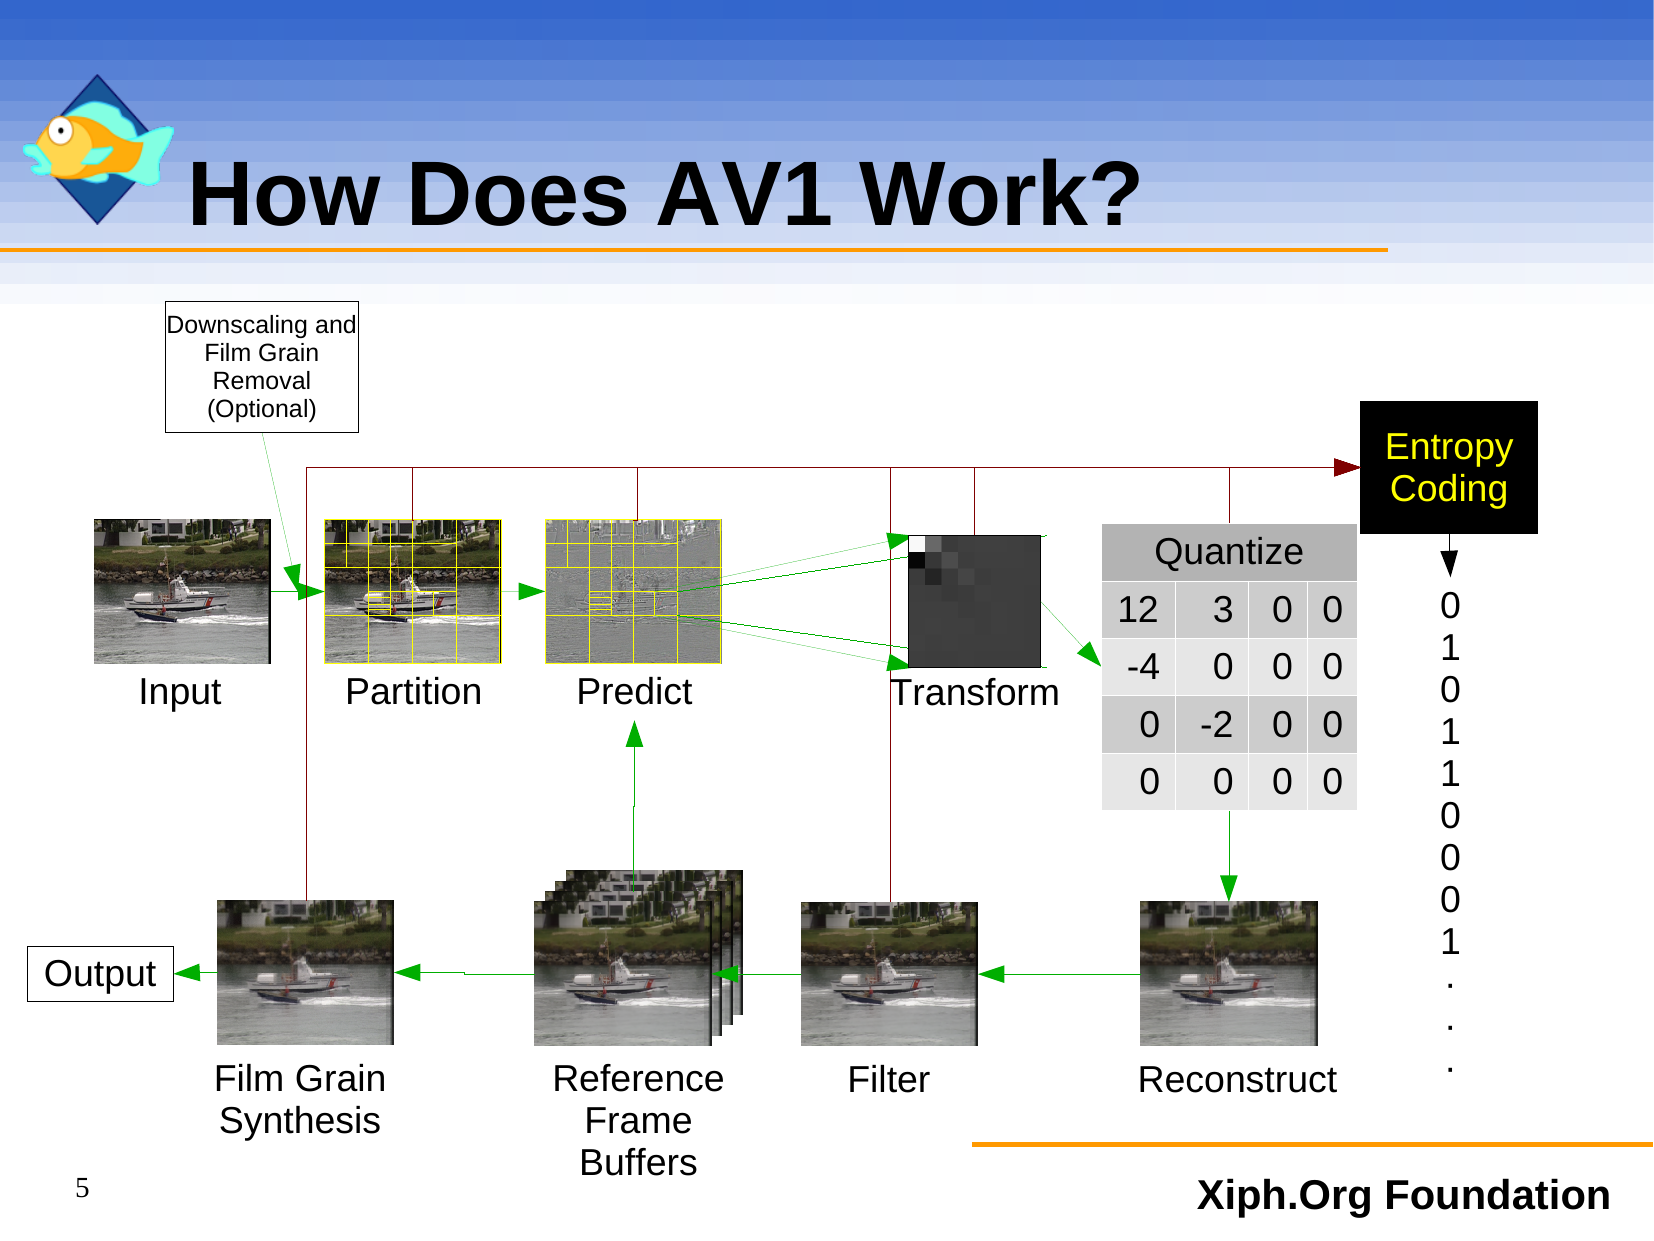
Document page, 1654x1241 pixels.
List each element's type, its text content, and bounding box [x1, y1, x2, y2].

table_cell 12 [1102, 582, 1175, 638]
table_cell -4 [1102, 639, 1175, 695]
text_box Downscaling and Film Grain Removal (Optional) [165, 301, 359, 433]
table_cell 0 [1102, 754, 1175, 810]
text_box Predict [548, 664, 721, 721]
table_cell 3 [1176, 582, 1248, 638]
title How Does AV1 Work? [187, 37, 1571, 245]
text_box Partition [327, 664, 500, 721]
text_box Filter [803, 1050, 975, 1108]
text_box Entropy Coding [1360, 401, 1538, 534]
table_cell 0 [1102, 696, 1175, 753]
text_box Input [94, 663, 266, 721]
table_cell 0 [1176, 639, 1248, 695]
table_cell -2 [1176, 696, 1248, 753]
text_box Reference Frame Buffers [518, 1050, 758, 1234]
text_box 0 1 0 1 1 0 0 0 1 · · · [1413, 577, 1489, 1097]
text_box Film Grain Synthesis [187, 1049, 413, 1233]
table_cell 0 [1249, 639, 1307, 695]
picture [0, 0, 1654, 1241]
text_box Output [27, 946, 174, 1002]
table_cell 0 [1308, 754, 1357, 810]
text_box Reconstruct [1087, 1050, 1388, 1150]
table_cell 0 [1308, 582, 1357, 638]
table_cell 0 [1176, 754, 1248, 810]
table_cell 0 [1249, 582, 1307, 638]
table_cell 0 [1249, 696, 1307, 753]
table_cell 0 [1308, 639, 1357, 695]
text_box Transform [862, 663, 1088, 763]
table_header Quantize [1102, 524, 1357, 581]
table_cell 0 [1308, 696, 1357, 753]
table_cell 0 [1249, 754, 1307, 810]
